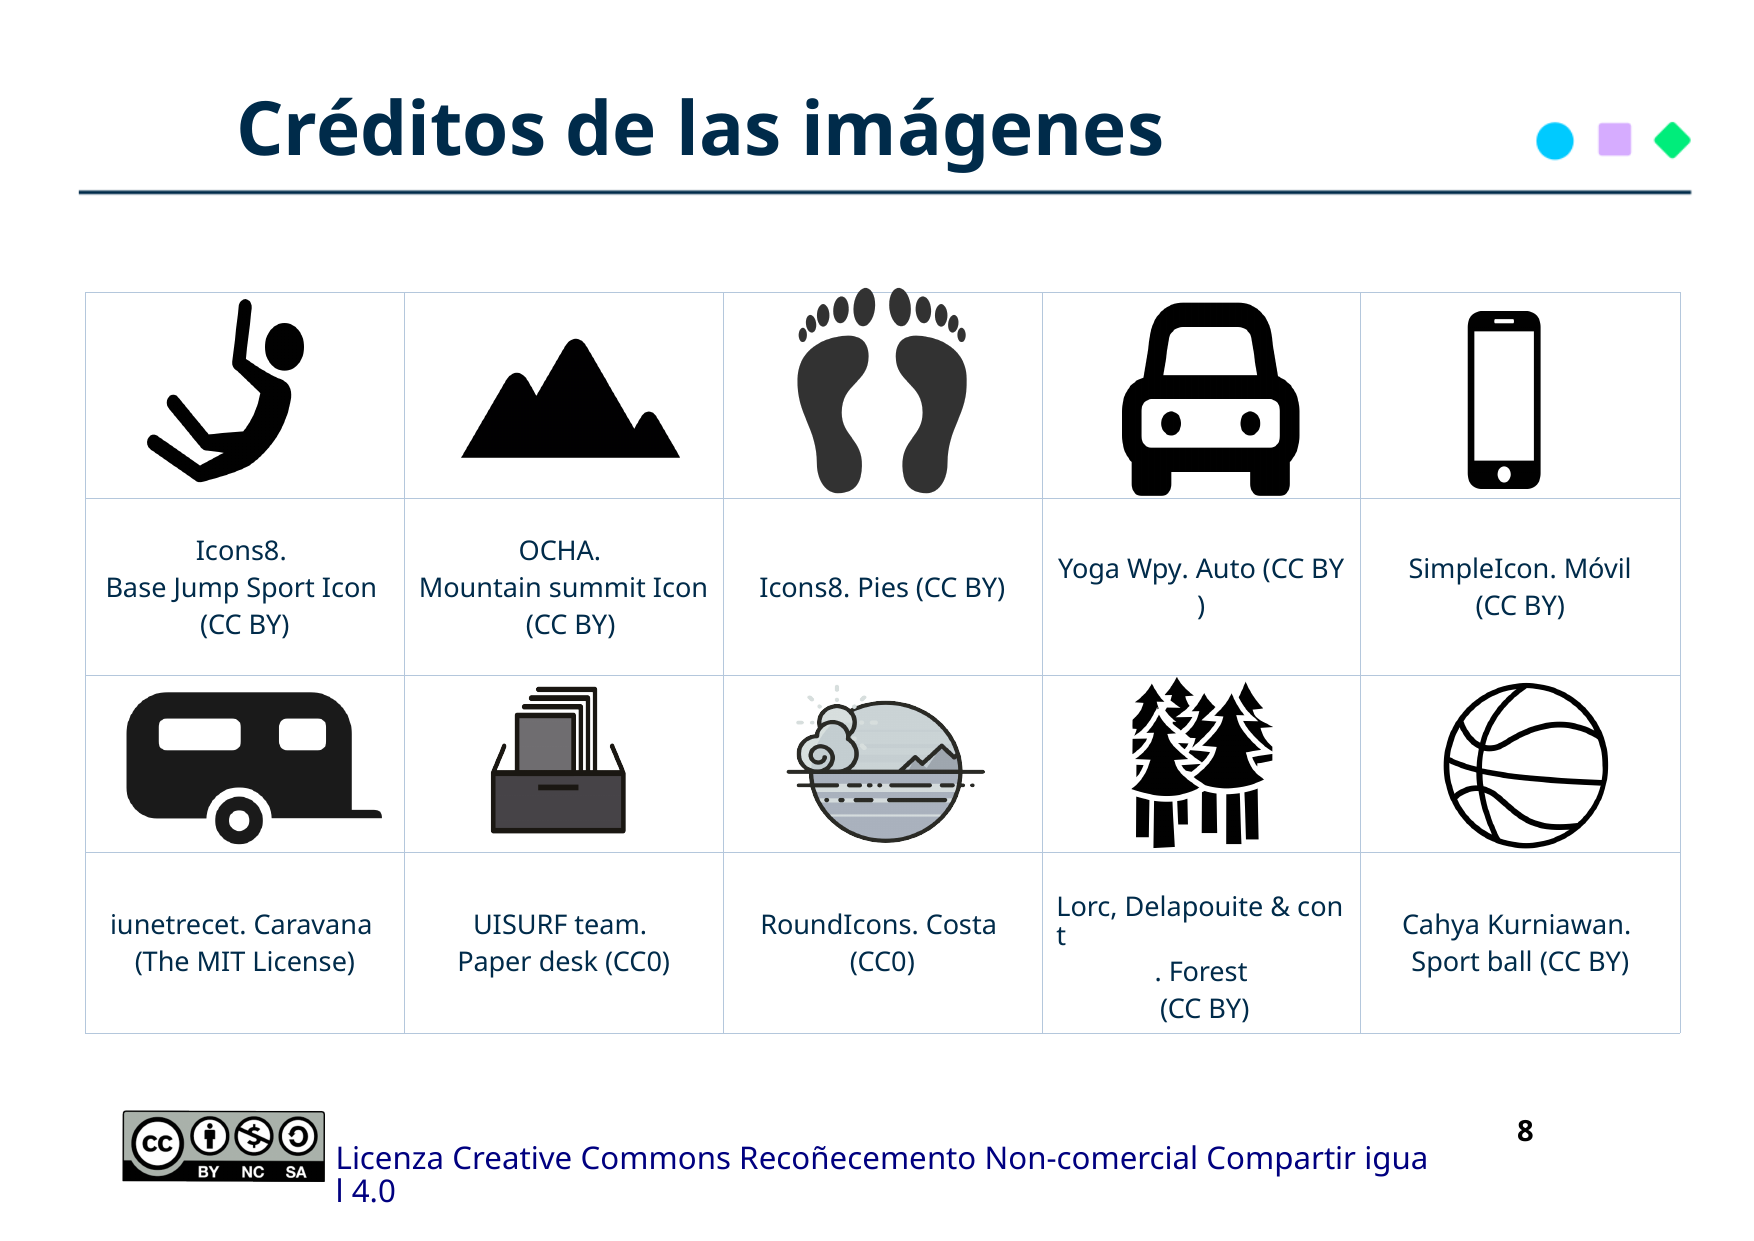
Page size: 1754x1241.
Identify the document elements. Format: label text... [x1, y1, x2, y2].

table_cell Icons8. Pies (CC BY) [724, 499, 1042, 675]
table_cell [993, 676, 1042, 852]
table_header [680, 293, 723, 498]
picture [778, 671, 993, 863]
table_cell Icons8. Base Jump Sport Icon (CC BY) [86, 499, 404, 675]
table_header [86, 293, 404, 498]
table_cell OCHA. Mountain summit Icon (CC BY) [405, 499, 723, 675]
table_cell Cahya Kurniawan. Sport ball (CC BY) [1361, 853, 1680, 1033]
picture [486, 672, 628, 845]
table_cell Yoga Wpy. Auto (CC BY) [1043, 499, 1360, 675]
text_box Licenza Creative Commons Recoñecemento Non-comercial Compartir igual 4.0 [320, 1133, 1447, 1182]
table_cell iunetrecet. Caravana (The MIT License) [86, 853, 404, 1033]
table_header [1043, 293, 1092, 498]
table_header [405, 293, 461, 498]
table_cell [724, 676, 778, 852]
picture [1092, 254, 1329, 544]
table_cell RoundIcons. Costa (CC0) [724, 853, 1042, 1033]
table_cell Lorc, Delapouite & cont. Forest (CC BY) [1043, 853, 1360, 1033]
table_cell [405, 676, 723, 852]
picture [65, 94, 1701, 217]
picture [1431, 311, 1577, 489]
table_cell [1361, 676, 1435, 852]
picture [1435, 674, 1617, 857]
title Créditos de las imágenes [236, 88, 1565, 178]
picture [147, 299, 304, 490]
table_header [1329, 293, 1360, 498]
picture [1127, 671, 1277, 853]
picture [797, 287, 967, 494]
table_cell [1043, 676, 1127, 852]
table_header [724, 293, 1042, 498]
table_cell [1617, 676, 1680, 852]
table_cell SimpleIcon. Móvil (CC BY) [1361, 499, 1680, 675]
table_header [1361, 293, 1680, 498]
picture [106, 620, 402, 916]
picture [461, 289, 680, 507]
table_cell [86, 676, 106, 852]
table_cell UISURF team. Paper desk (CC0) [405, 853, 723, 1033]
table_cell [1277, 676, 1360, 852]
picture [122, 1110, 325, 1182]
